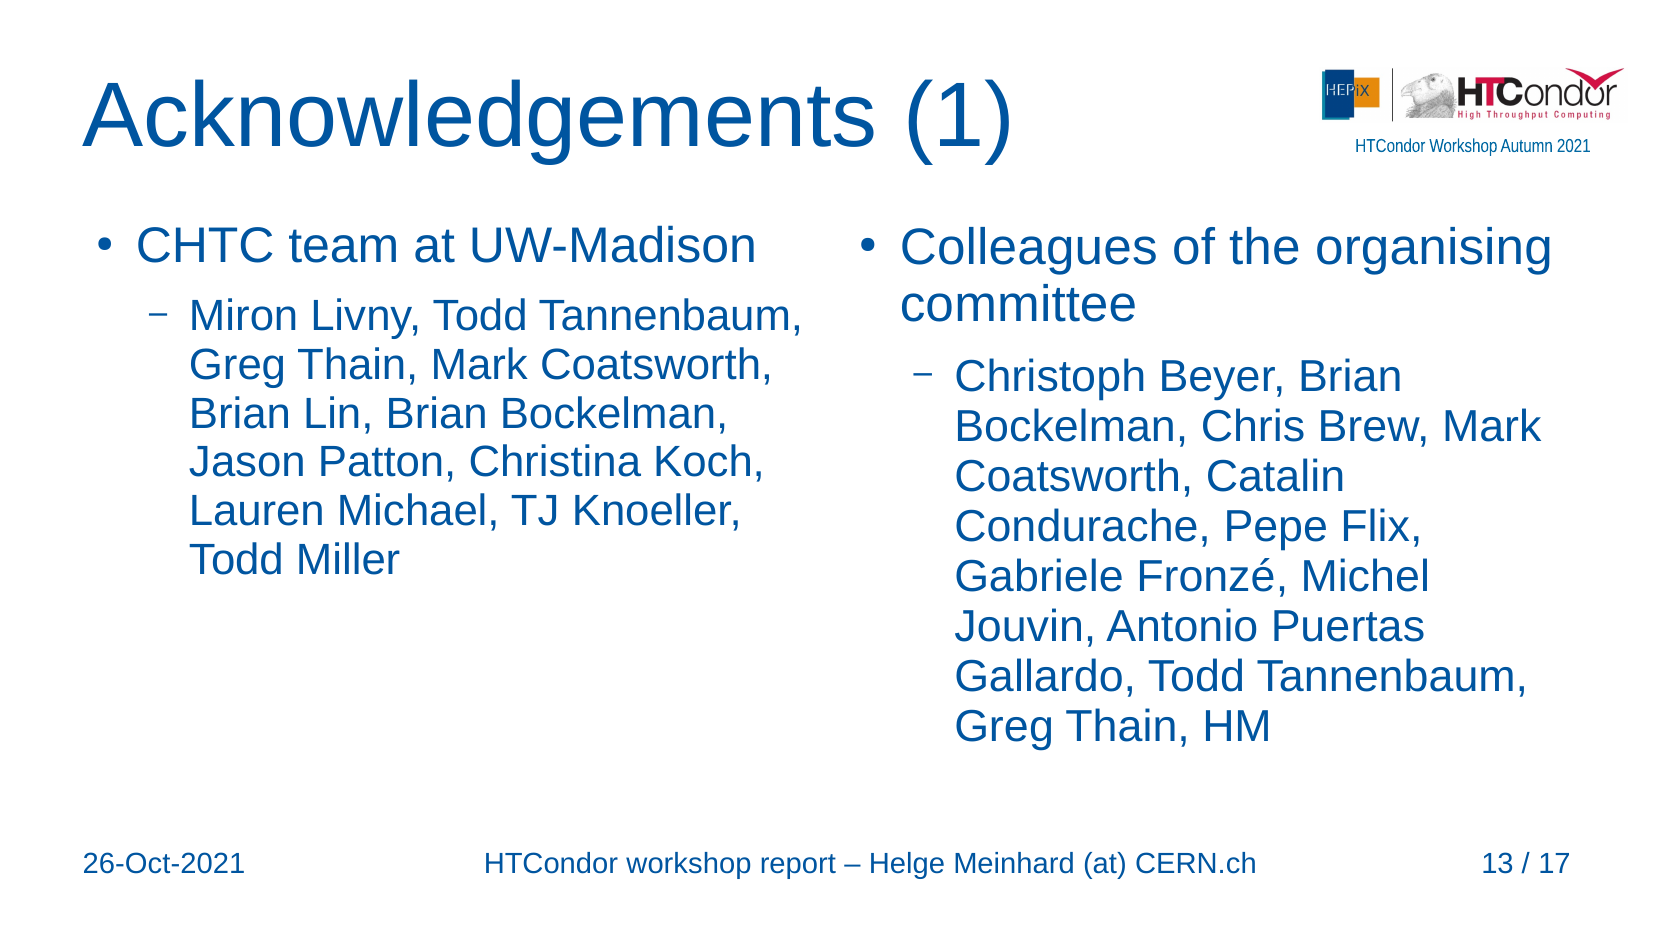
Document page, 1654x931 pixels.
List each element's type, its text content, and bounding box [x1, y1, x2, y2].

list CHTC team at UW-Madison Miron Livny, Todd Tannenbaum, Greg Thain, Mark Coatsworth, Brian Lin, Brian Bockelman, Jason Patton, Christina Koch, Lauren Michael, TJ Knoeller, Todd Miller [82, 217, 809, 650]
list Colleagues of the organising committee Christoph Beyer, Brian Bockelman, Chris Brew, Mark Coatsworth, Catalin Condurache, Pepe Flix, Gabriele Fronzé, Michel Jouvin, Antonio Puertas Gallardo, Todd Tannenbaum, Greg Thain, HM [845, 217, 1572, 758]
title Acknowledgements (1) [82, 37, 1308, 193]
